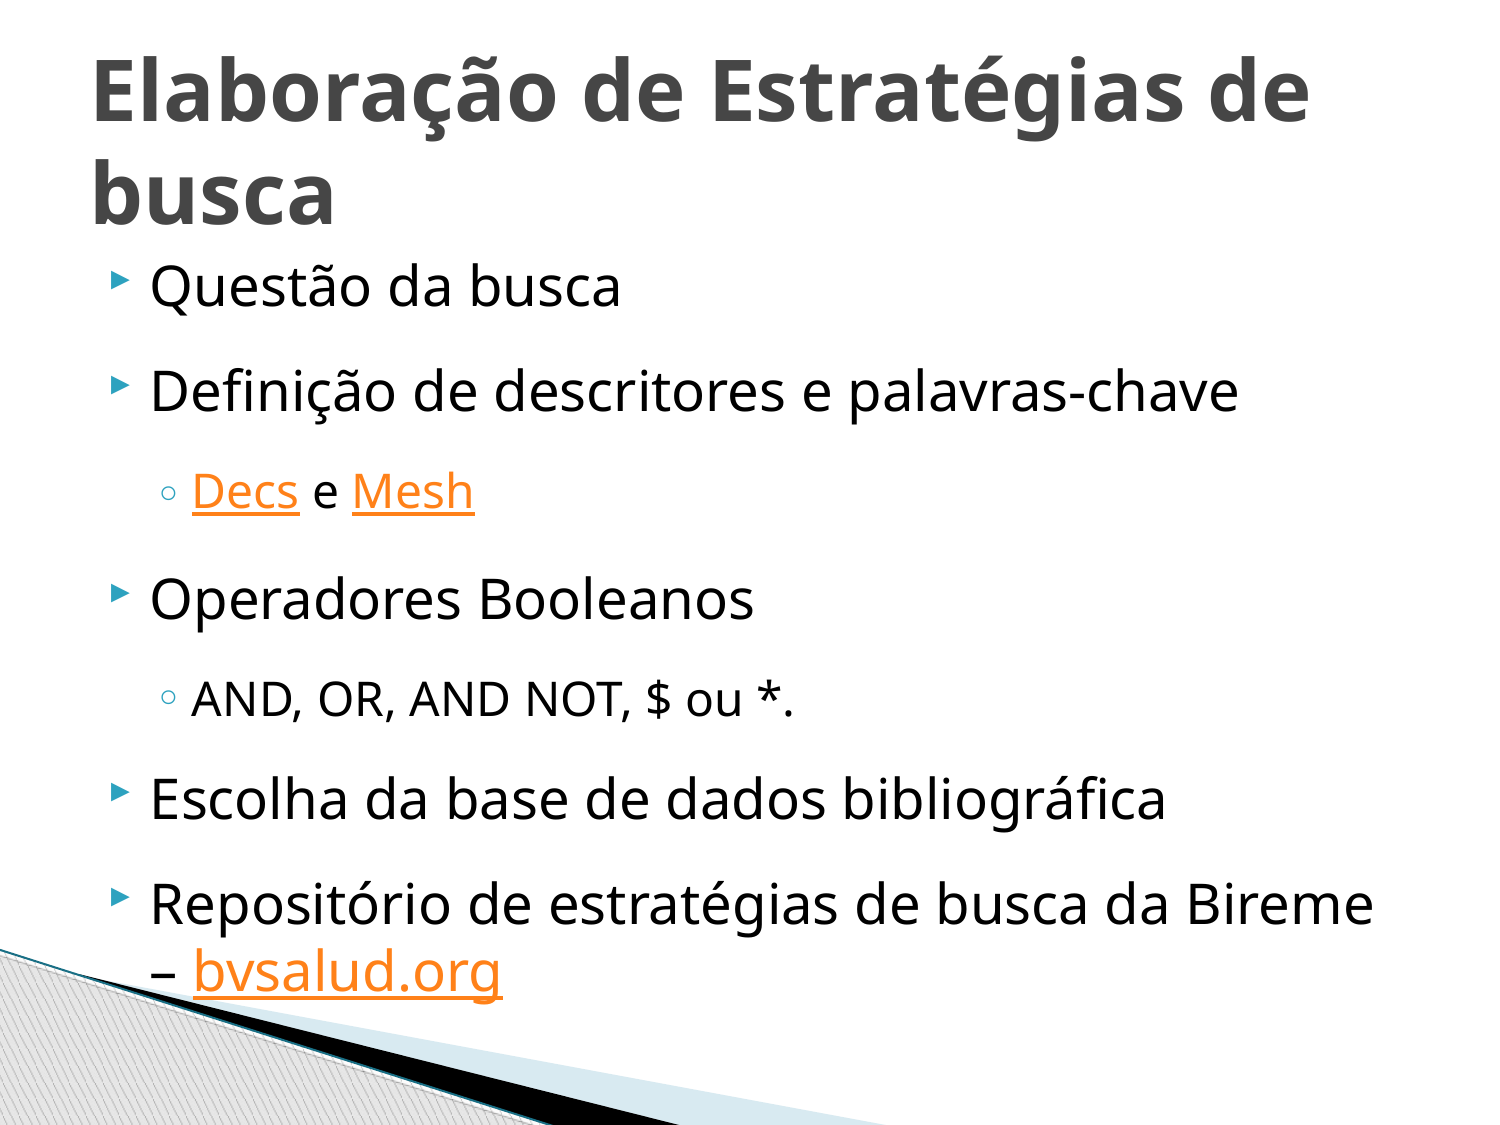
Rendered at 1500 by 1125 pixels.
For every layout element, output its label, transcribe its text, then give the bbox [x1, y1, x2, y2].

list Questão da busca Definição de descritores e palavras-chave Decs e Mesh Operadores Booleanos AND, OR, AND NOT, $ ou *. Escolha da base de dados bibliográfica Repositório de estratégias de busca da Bireme – bvsalud.org [75, 242, 1425, 986]
title Elaboração de Estratégias de busca [75, 45, 1425, 233]
